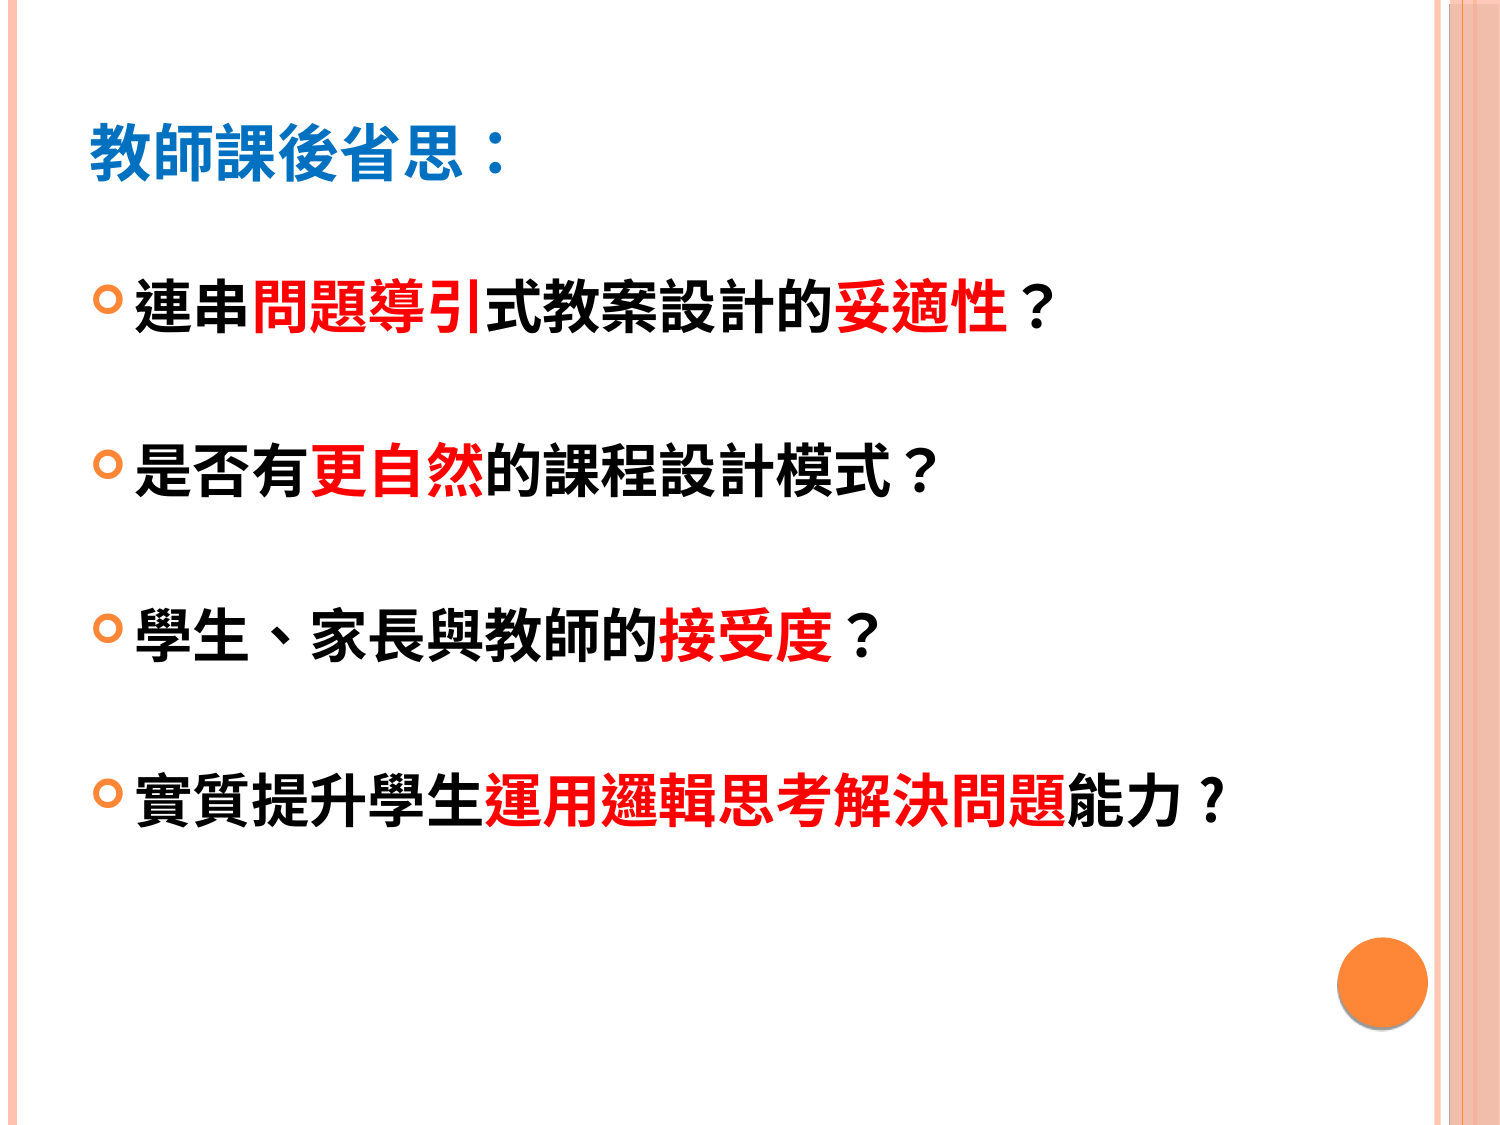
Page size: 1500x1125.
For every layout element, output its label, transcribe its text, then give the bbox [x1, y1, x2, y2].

list 連串問題導引式教案設計的妥適性？ 是否有更自然的課程設計模式？ 學生、家長與教師的接受度？ 實質提升學生運用邏輯思考解決問題能力? [75, 262, 1300, 1062]
title 教師課後省思： [75, 45, 1300, 197]
